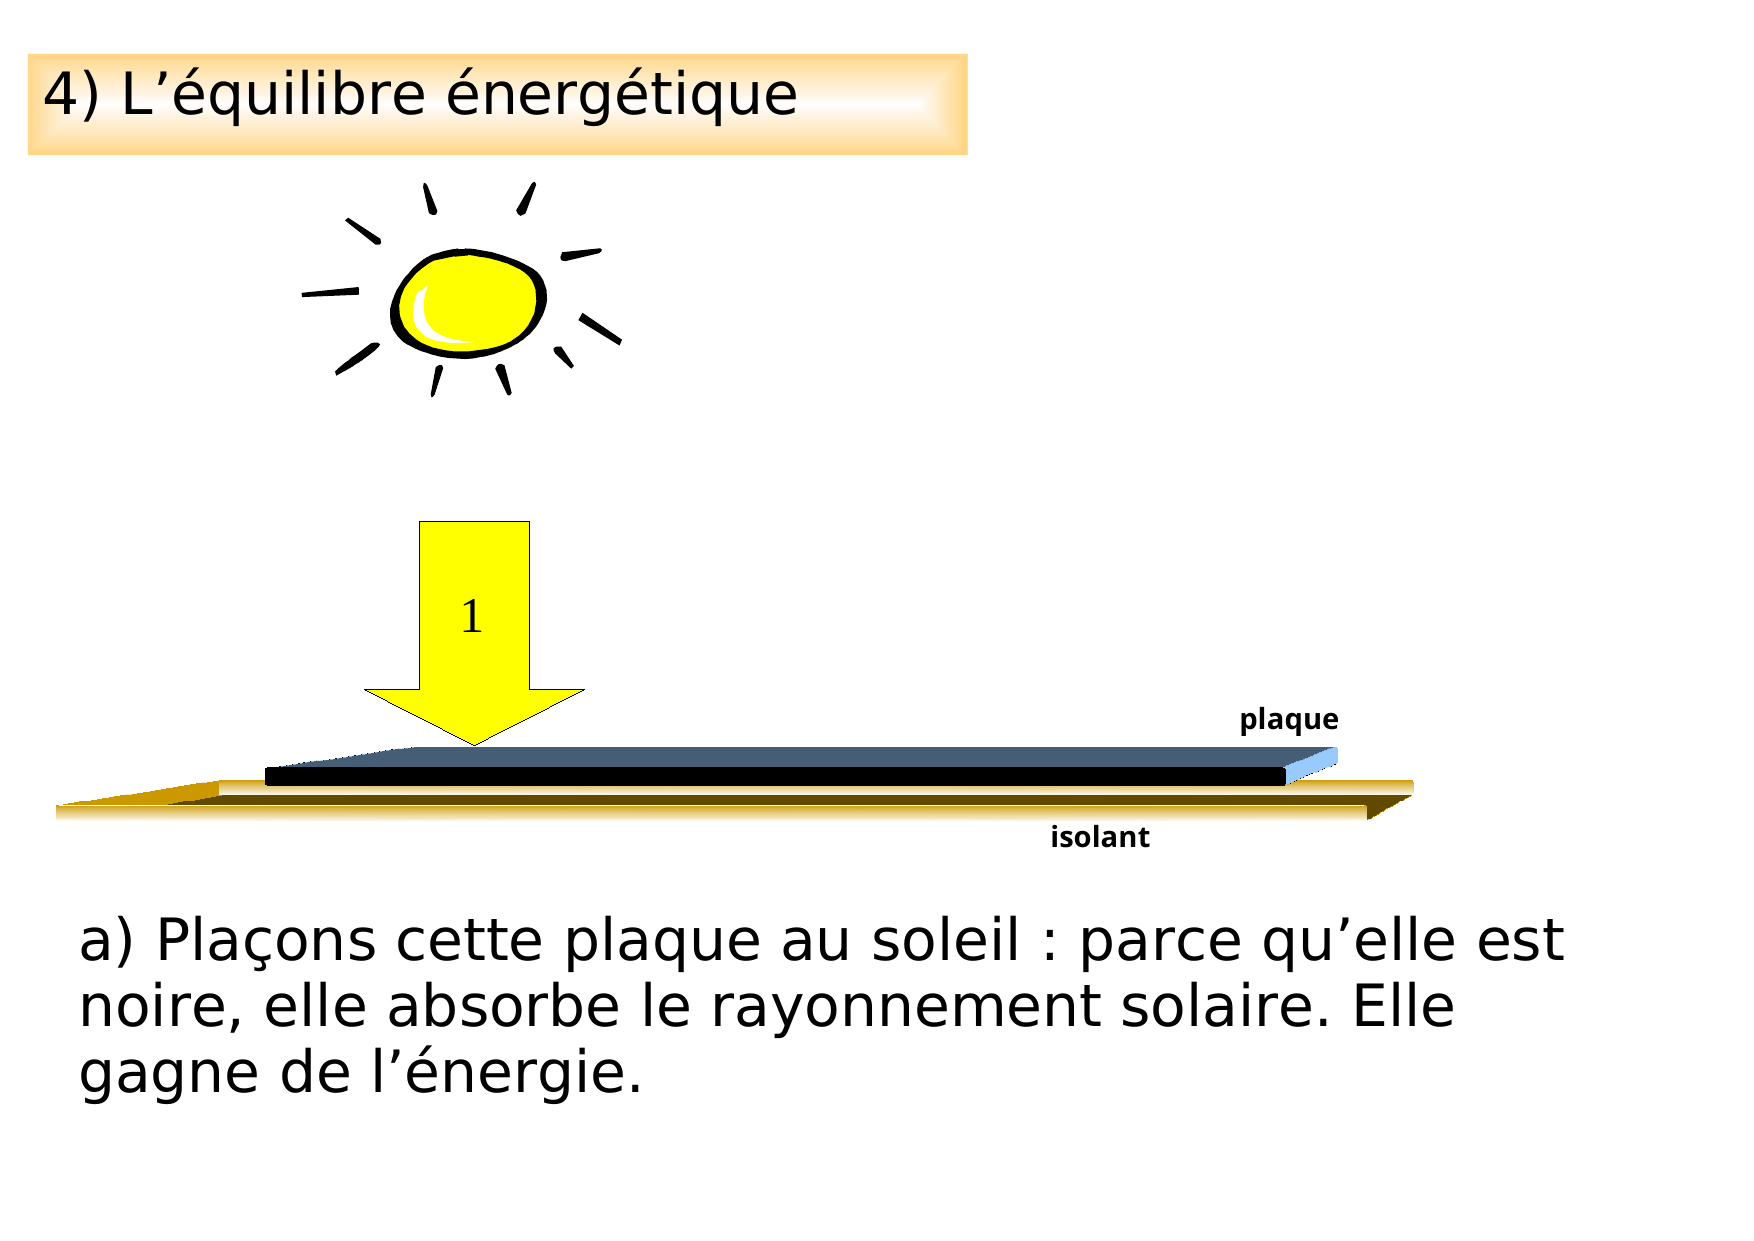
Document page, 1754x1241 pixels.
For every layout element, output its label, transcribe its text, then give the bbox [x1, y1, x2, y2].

text_box a) Plaçons cette plaque au soleil : parce qu’elle est noire, elle absorbe le rayonnement solaire. Elle gagne de l’énergie. [63, 900, 1615, 1210]
text_box [335, 342, 381, 376]
text_box isolant [1035, 808, 1288, 884]
text_box [516, 181, 537, 216]
text_box plaque [1224, 690, 1477, 766]
text_box [364, 521, 585, 746]
text_box [495, 363, 512, 396]
text_box 1 [451, 587, 493, 652]
text_box [560, 248, 602, 262]
text_box [423, 182, 438, 216]
text_box 4) L’équilibre énergétique [27, 53, 967, 155]
text_box [553, 346, 574, 369]
text_box [345, 217, 382, 245]
picture [44, 737, 1429, 832]
text_box [301, 287, 360, 298]
text_box [430, 365, 444, 398]
text_box [27, 53, 968, 156]
text_box [390, 248, 548, 360]
text_box [578, 312, 623, 346]
